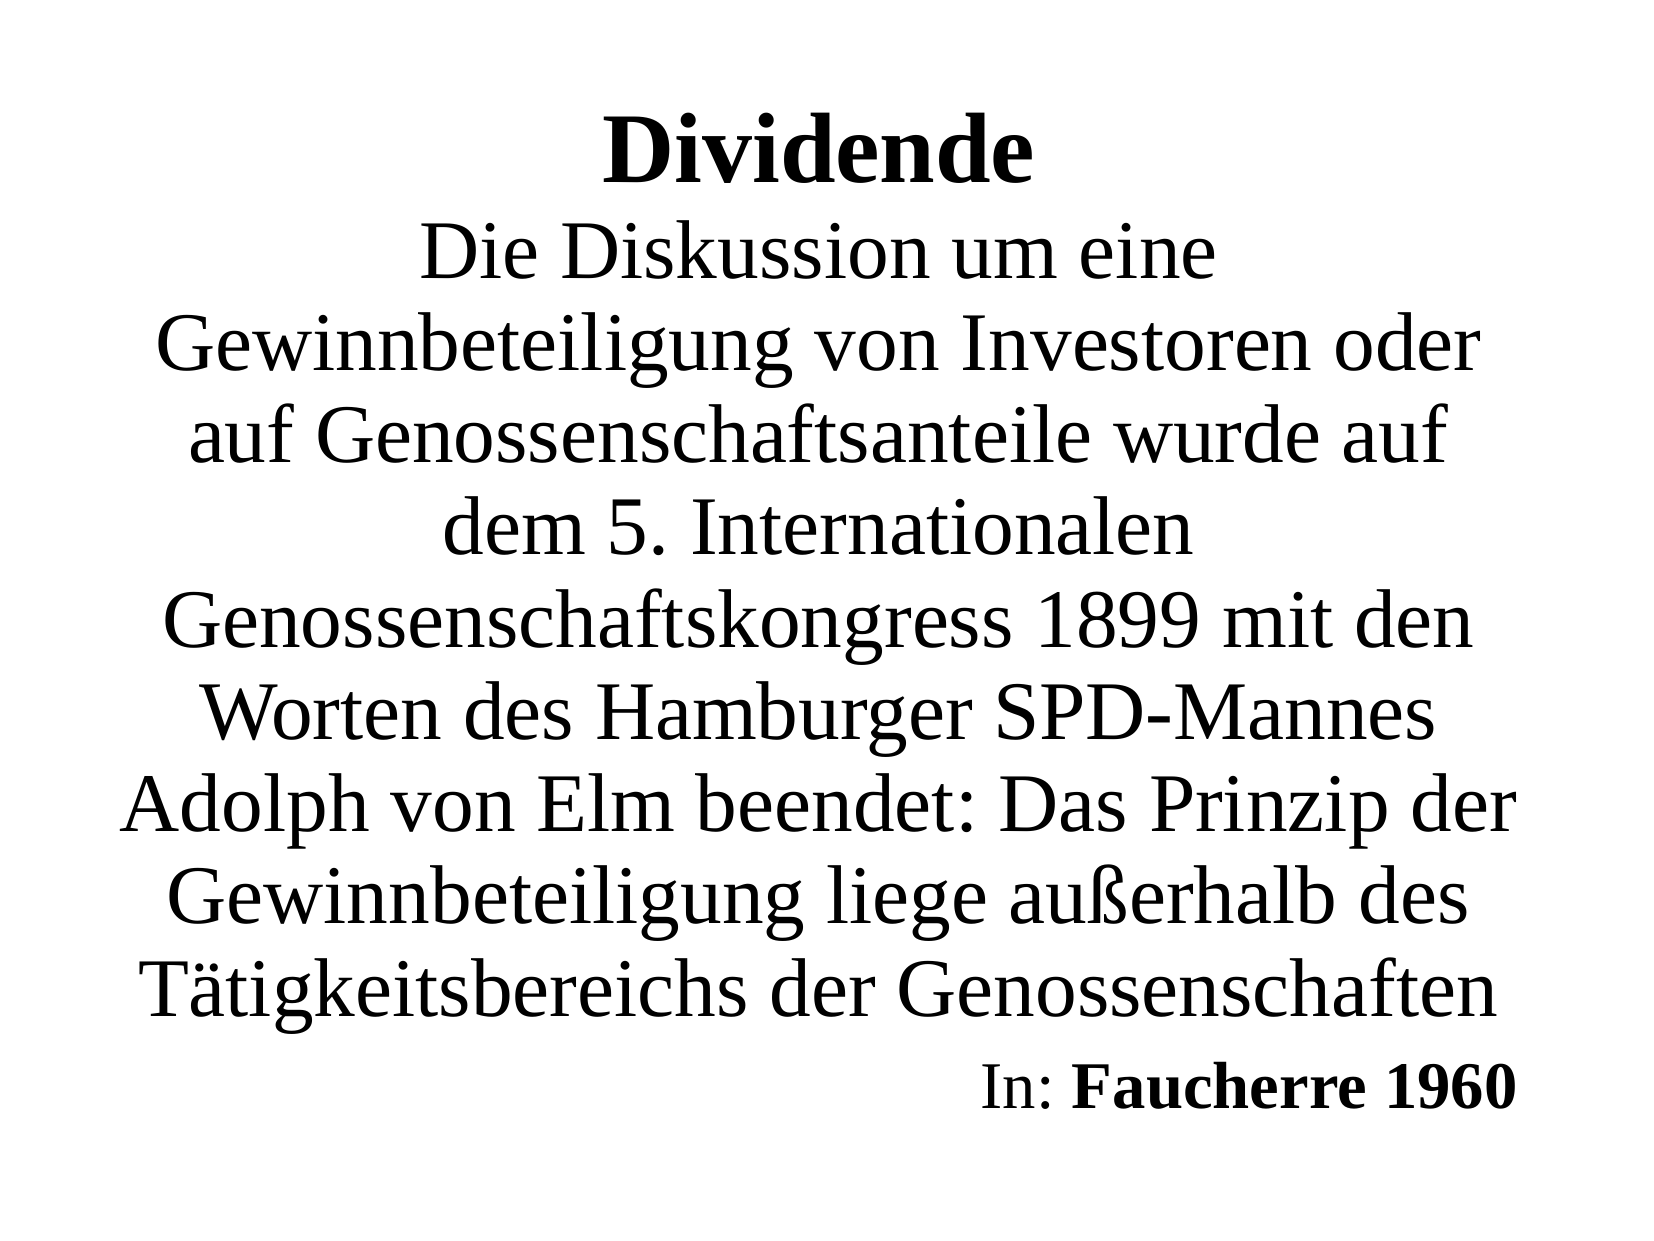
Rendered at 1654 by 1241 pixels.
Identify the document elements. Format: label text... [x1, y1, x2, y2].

text_box Dividende Die Diskussion um eine Gewinnbeteiligung von Investoren oder auf Genossenschaftsanteile wurde auf dem 5. Internationalen Genossenschaftskongress 1899 mit den Worten des Hamburger SPD-Mannes Adolph von Elm beendet: Das Prinzip der Gewinnbeteiligung liege außerhalb des Tätigkeitsbereichs der Genossenschaften In: Faucherre 1960 [105, 85, 1549, 1134]
